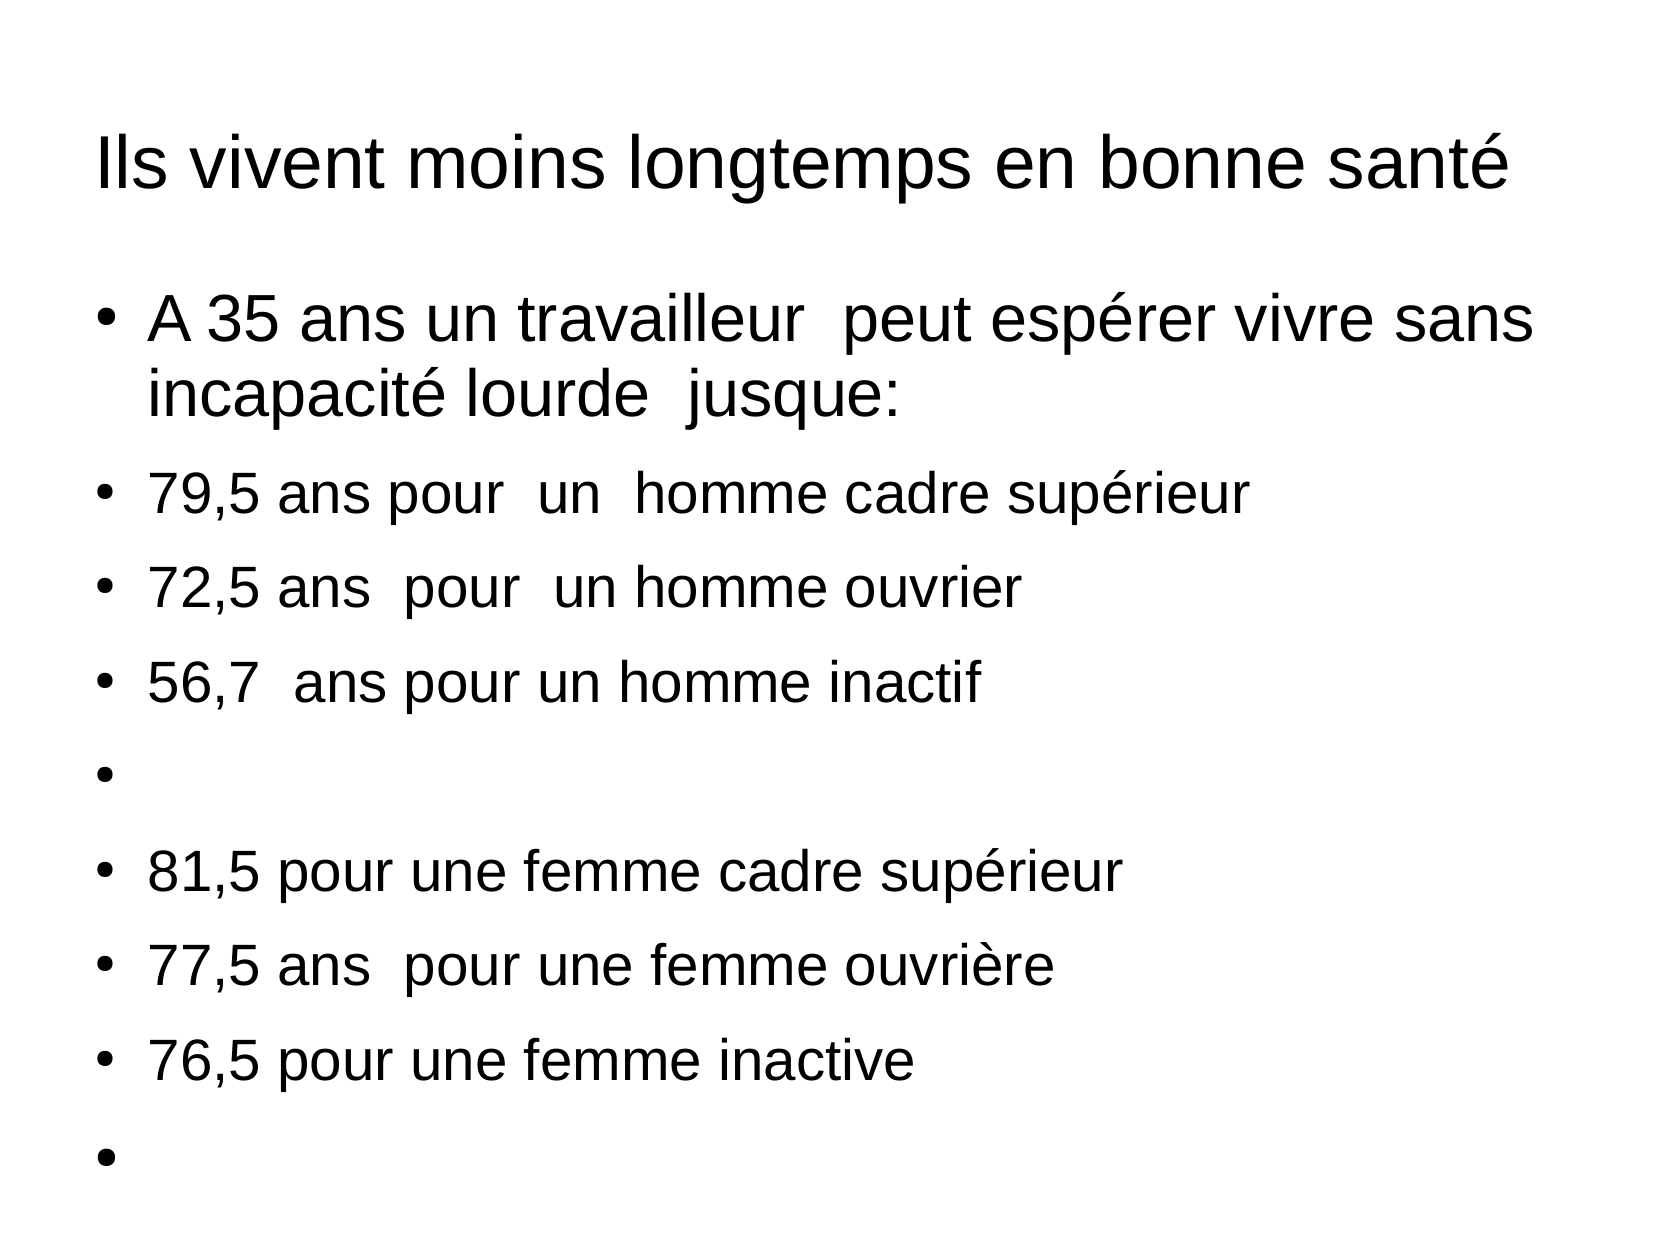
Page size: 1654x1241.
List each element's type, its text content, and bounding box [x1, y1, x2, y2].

list A 35 ans un travailleur peut espérer vivre sans incapacité lourde jusque: 79,5 ans pour un homme cadre supérieur 72,5 ans pour un homme ouvrier 56,7 ans pour un homme inactif 81,5 pour une femme cadre supérieur 77,5 ans pour une femme ouvrière 76,5 pour une femme inactive [76, 281, 1565, 1241]
title Ils vivent moins longtemps en bonne santé [59, 58, 1548, 266]
